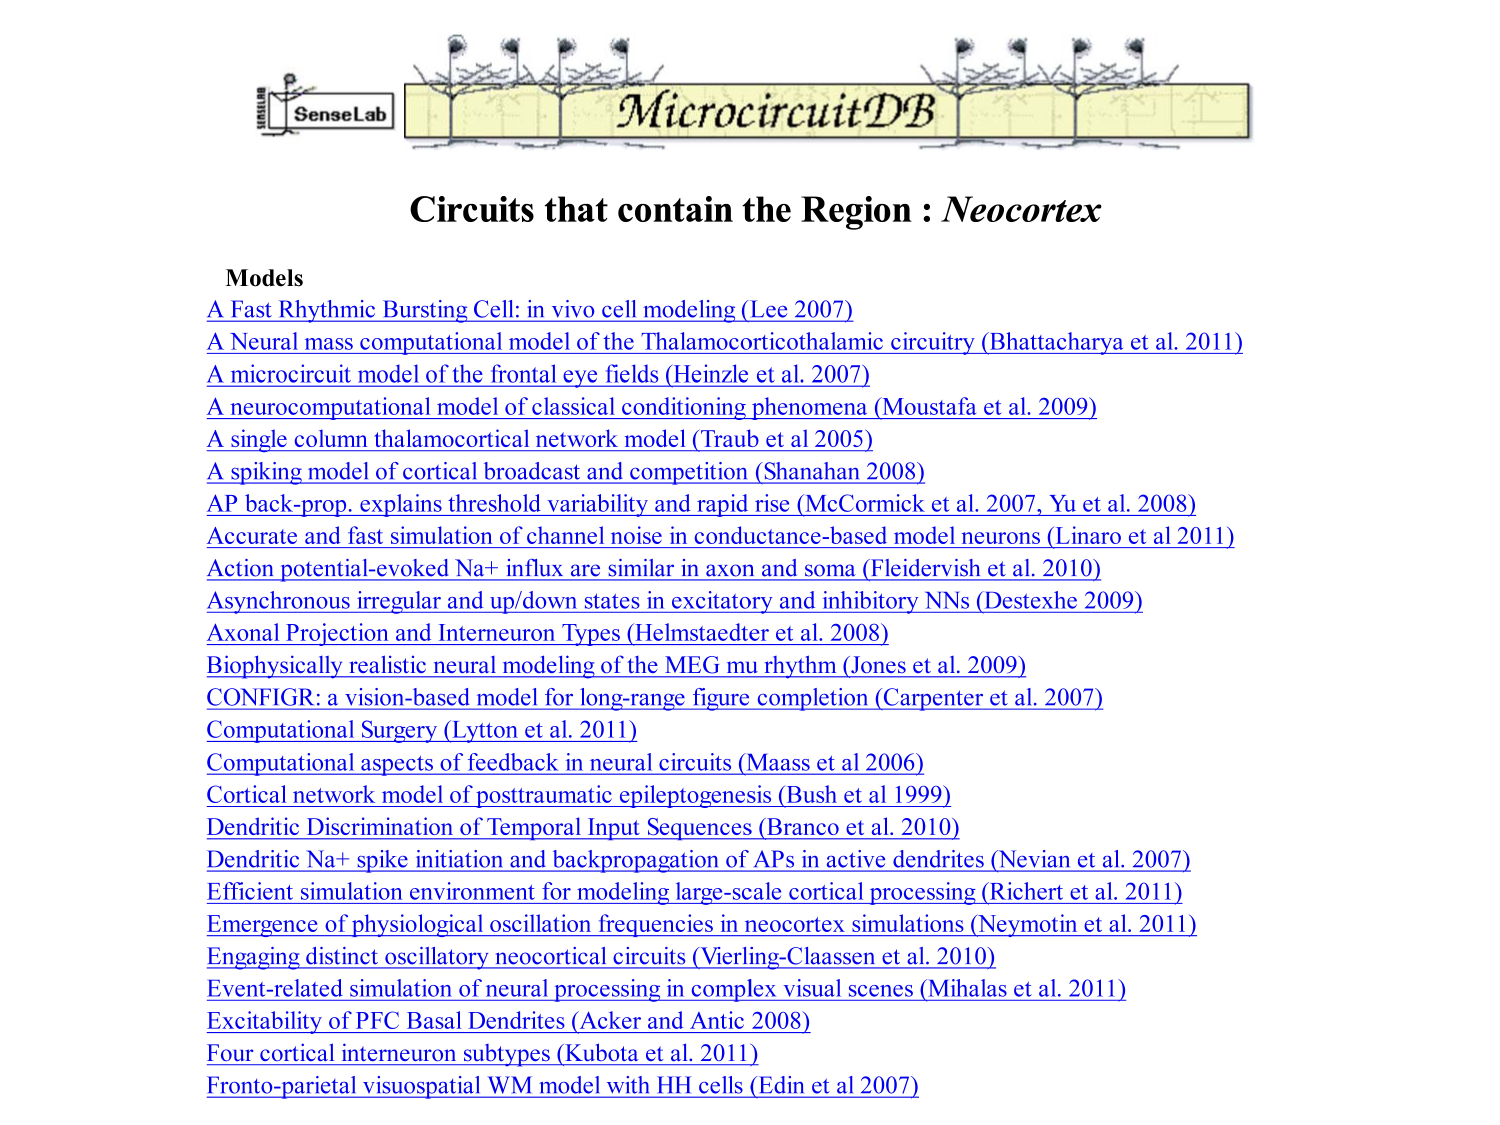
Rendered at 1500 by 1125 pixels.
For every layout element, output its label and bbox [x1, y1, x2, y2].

picture [182, 17, 1318, 1108]
